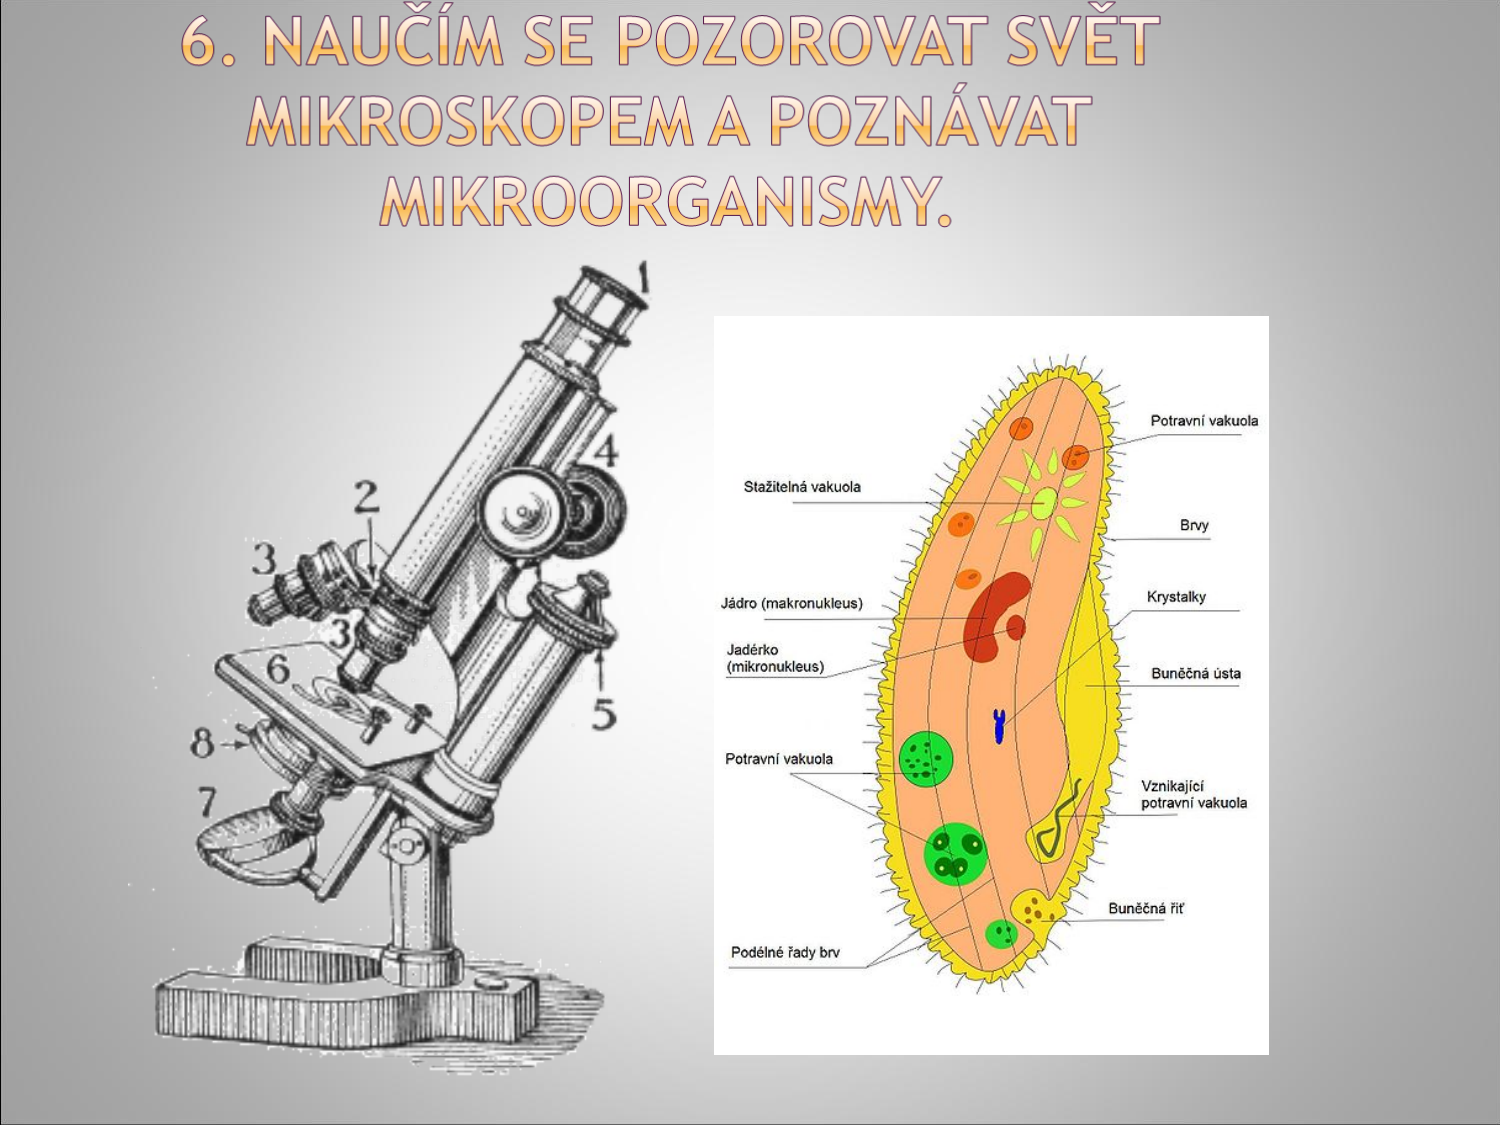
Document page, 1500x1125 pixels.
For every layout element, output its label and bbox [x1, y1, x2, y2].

picture [0, 0, 1500, 1125]
text_box [128, 246, 680, 1087]
text_box [73, 0, 1265, 241]
